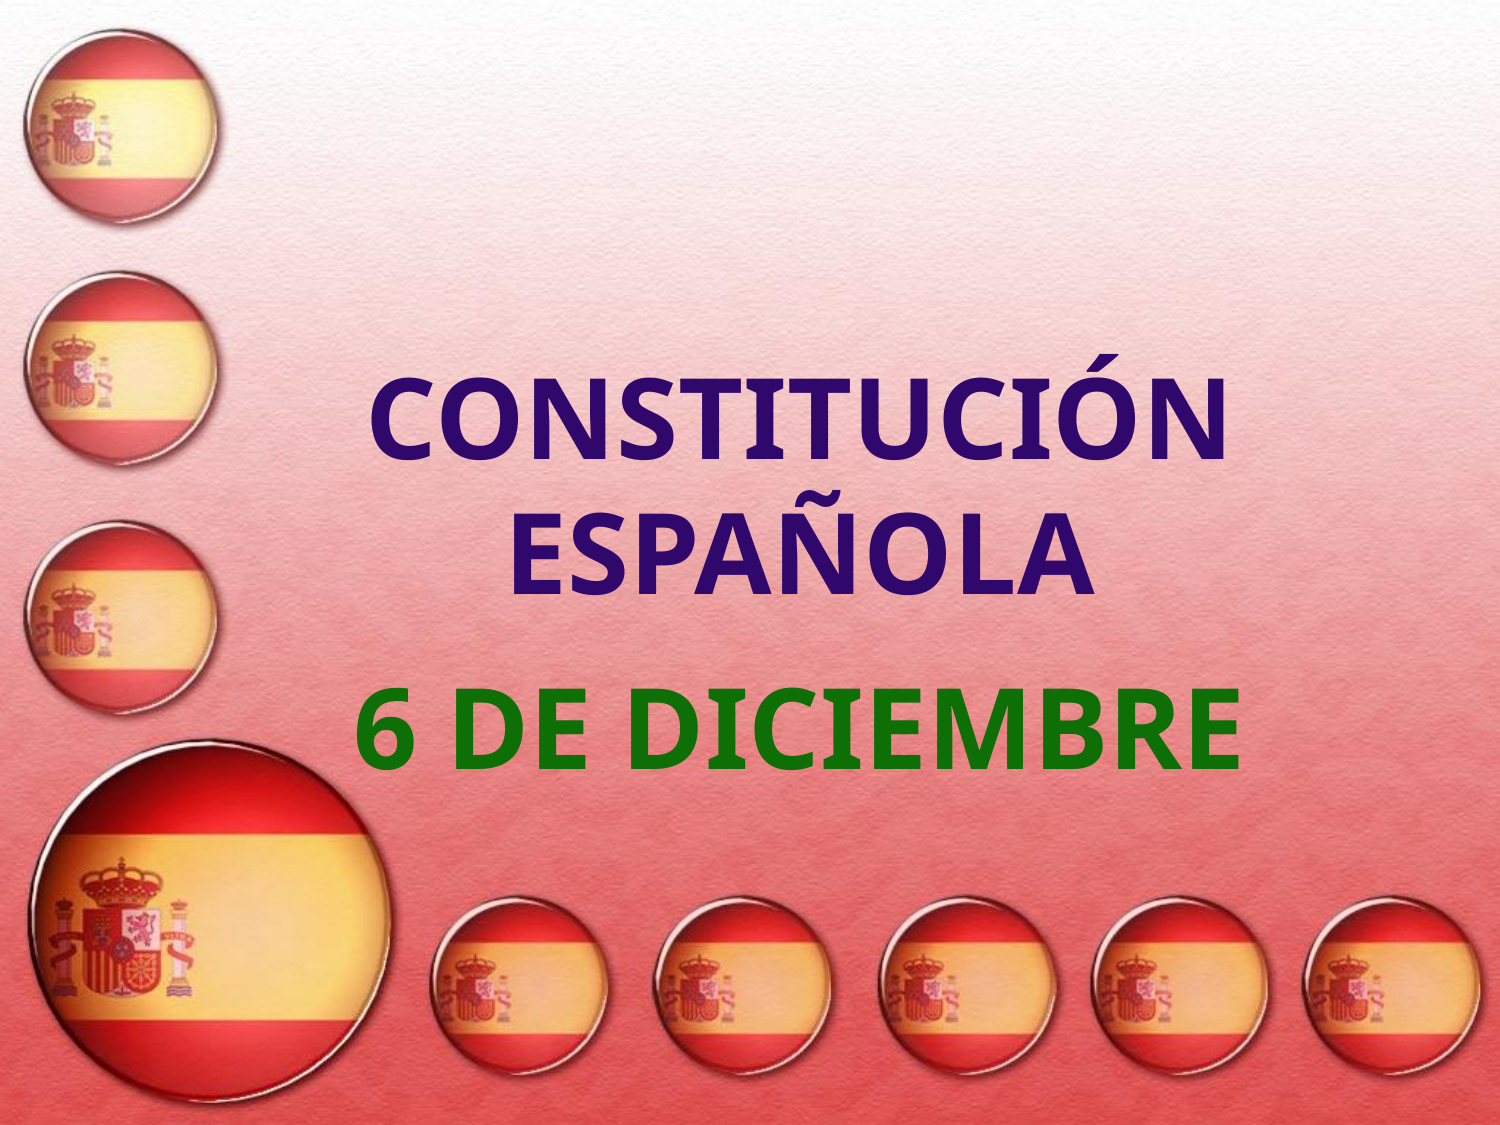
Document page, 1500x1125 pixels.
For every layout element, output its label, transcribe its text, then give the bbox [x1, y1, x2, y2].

picture [0, 0, 1500, 1125]
subtitle 6 DE DICIEMBRE [274, 649, 1325, 938]
title CONSTITUCIÓN ESPAÑOLA [162, 339, 1438, 626]
